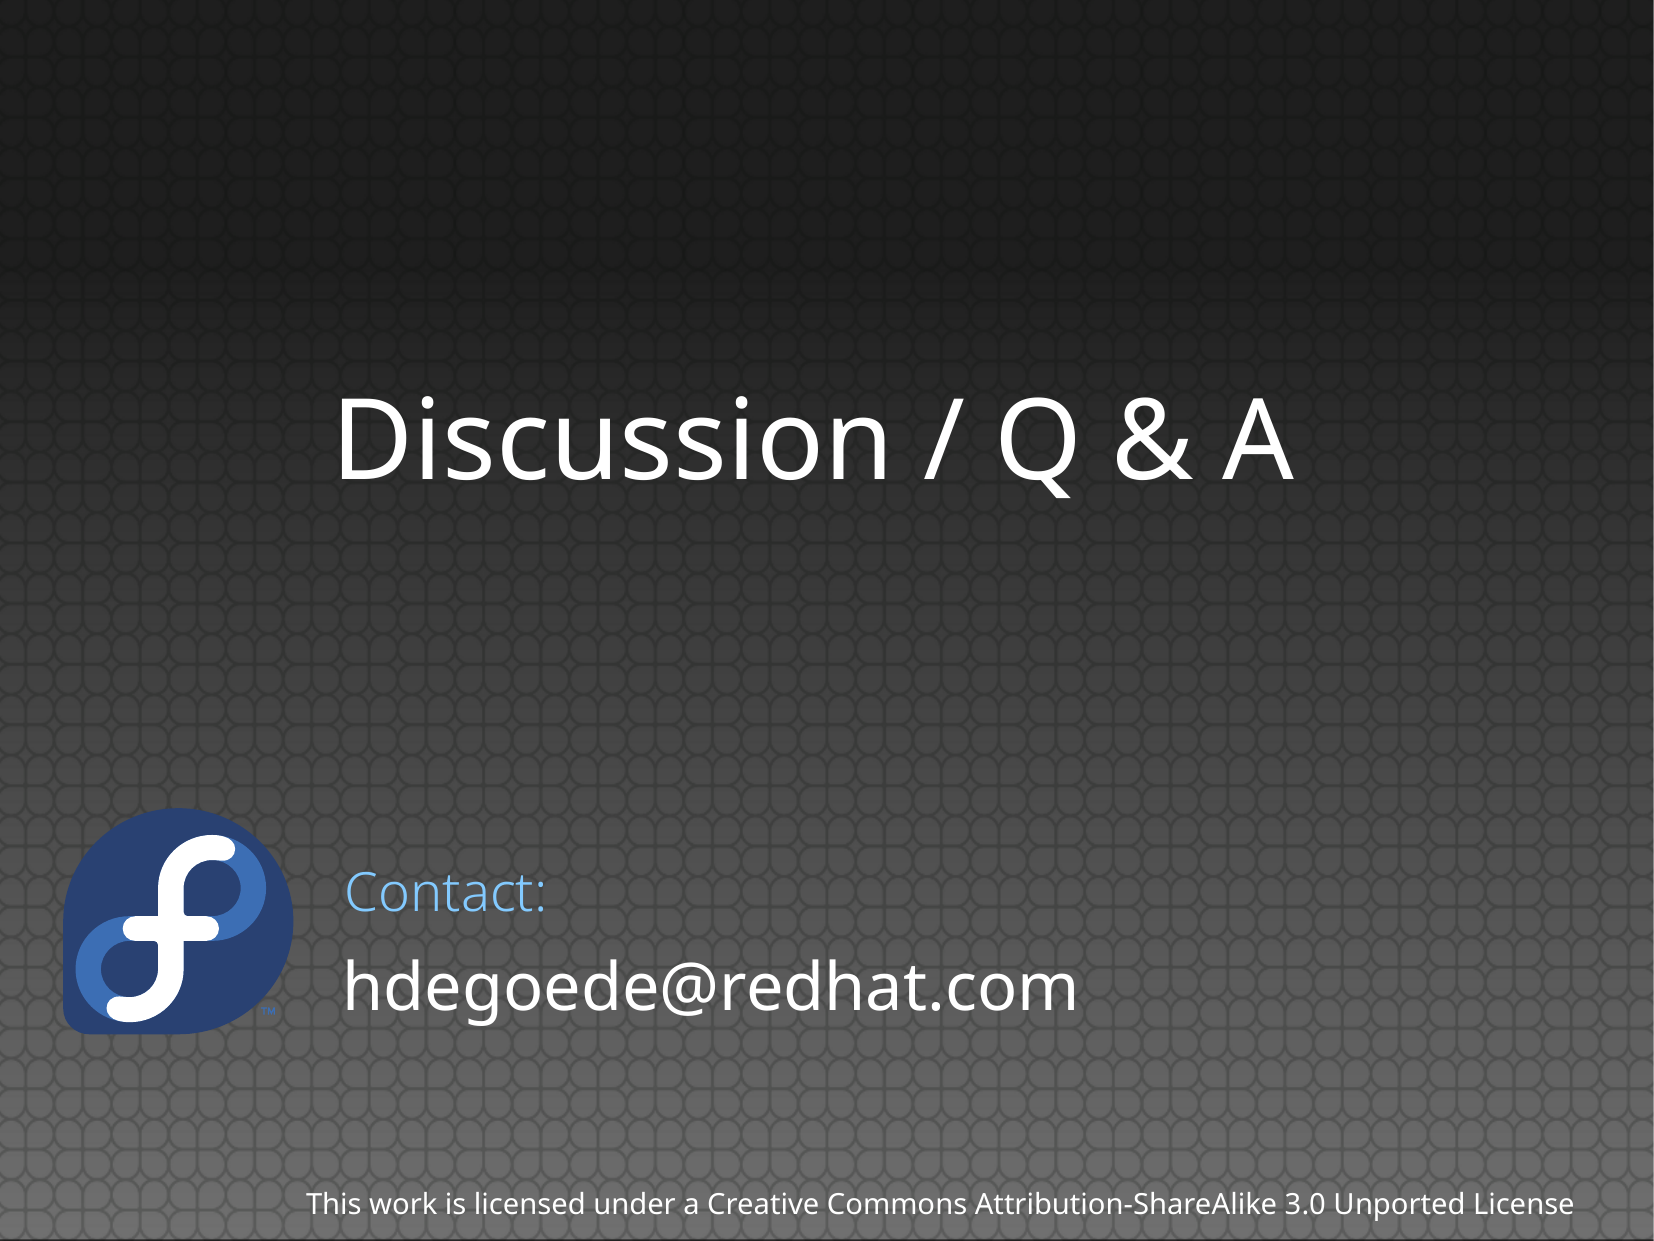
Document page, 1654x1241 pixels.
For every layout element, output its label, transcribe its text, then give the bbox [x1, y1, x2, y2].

text_box Contact: [330, 846, 684, 934]
picture [0, 0, 1654, 1241]
text_box hdegoede@redhat.com [327, 932, 1433, 1037]
title Discussion / Q & A [25, 149, 1601, 722]
text_box This work is licensed under a Creative Commons Attribution-ShareAlike 3.0 Unported License [308, 1175, 1574, 1241]
